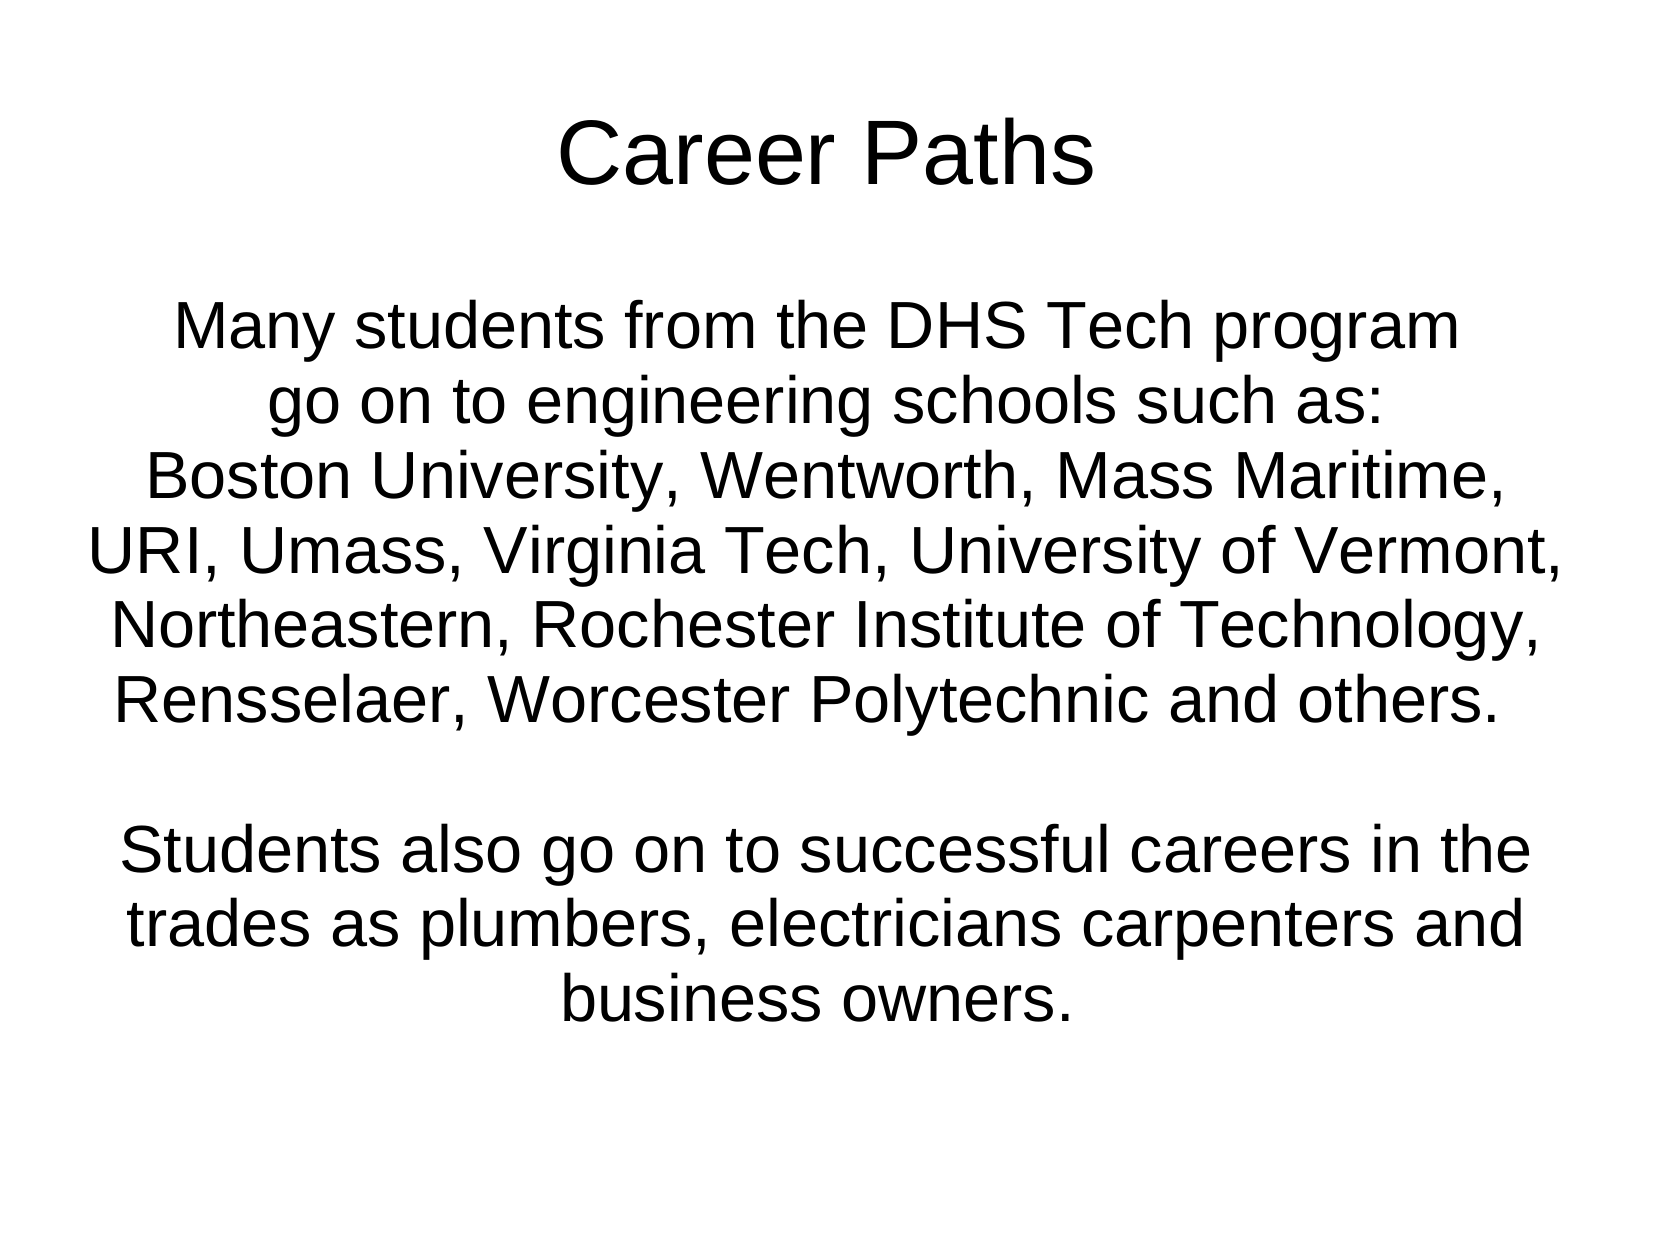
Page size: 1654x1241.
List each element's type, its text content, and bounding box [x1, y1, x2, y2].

title Career Paths [82, 49, 1571, 257]
subtitle Many students from the DHS Tech program go on to engineering schools such as: Boston University, Wentworth, Mass Maritime, URI, Umass, Virginia Tech, University of Vermont, Northeastern, Rochester Institute of Technology, Rensselaer, Worcester Polytechnic and others. Students also go on to successful careers in the trades as plumbers, electricians carpenters and business owners. [82, 288, 1571, 1111]
